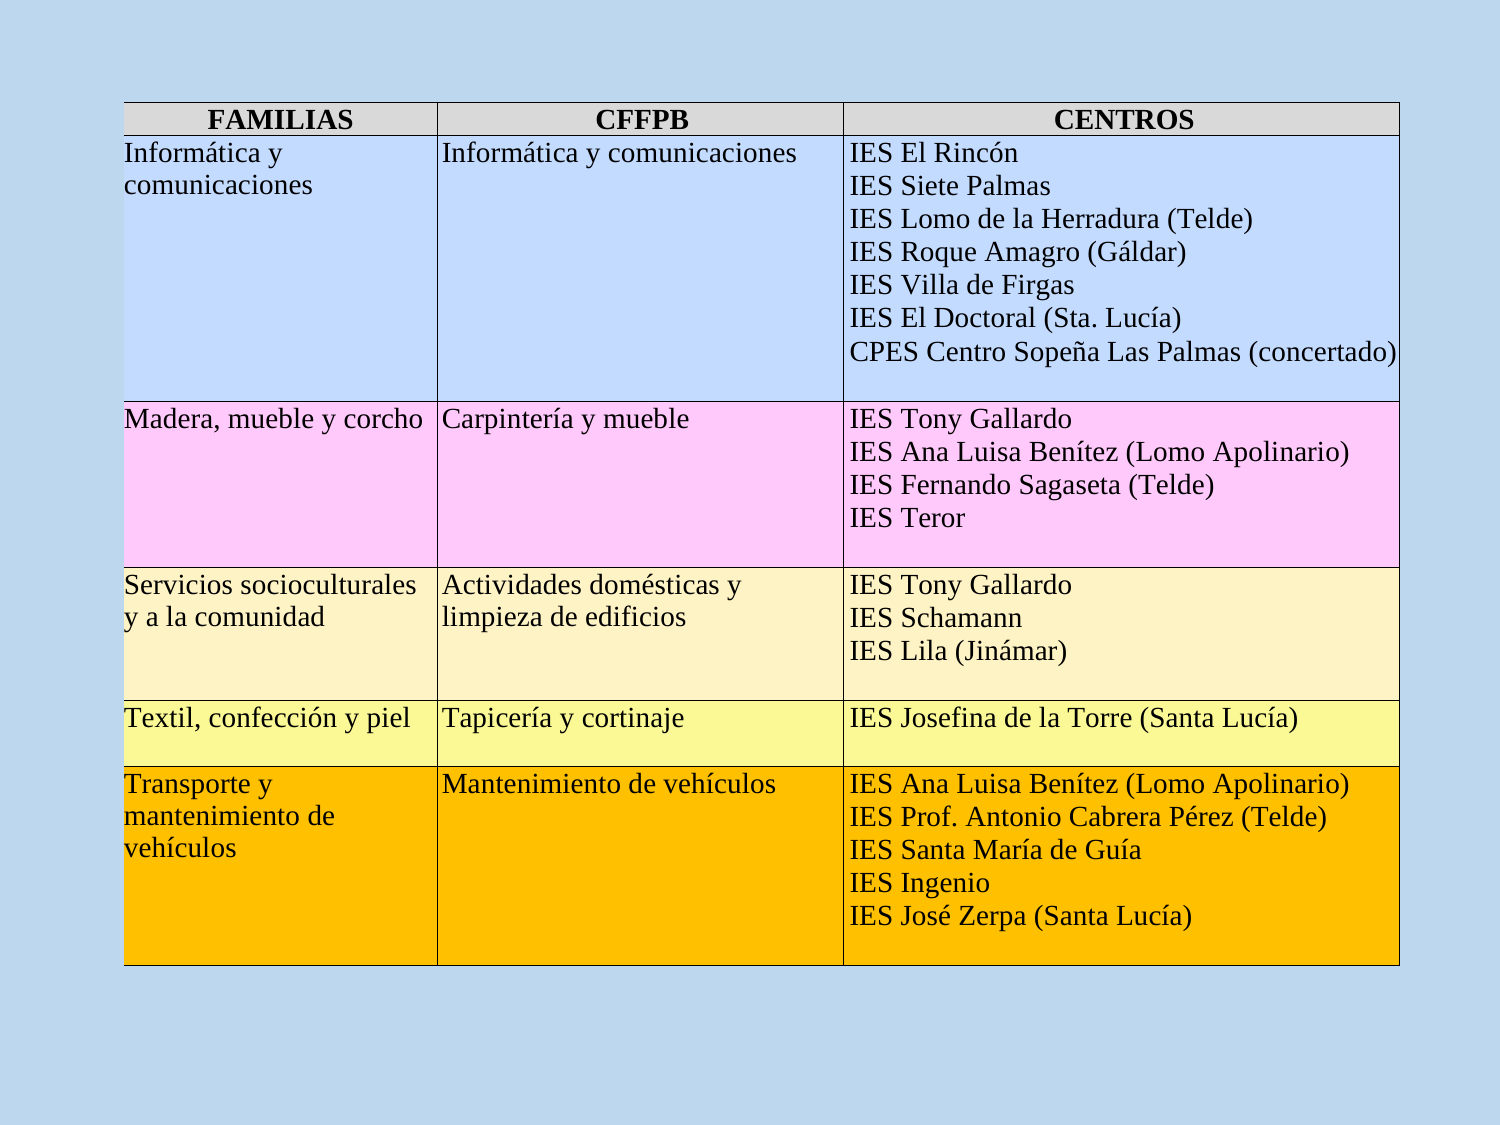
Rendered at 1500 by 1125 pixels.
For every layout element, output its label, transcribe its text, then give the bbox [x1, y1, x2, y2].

table_cell IES Tony Gallardo IES Ana Luisa Benítez (Lomo Apolinario) IES Fernando Sagaseta (Telde) IES Teror [844, 402, 1399, 567]
table_cell IES Ana Luisa Benítez (Lomo Apolinario) IES Prof. Antonio Cabrera Pérez (Telde) IES Santa María de Guía IES Ingenio IES José Zerpa (Santa Lucía) [844, 767, 1399, 965]
table_cell Actividades domésticas y limpieza de edificios [438, 568, 843, 700]
table_cell Tapicería y cortinaje [438, 701, 843, 766]
table_cell Informática y comunicaciones [124, 136, 437, 401]
table_cell Carpintería y mueble [438, 402, 843, 567]
table_header CENTROS [844, 103, 1399, 135]
table_cell Informática y comunicaciones [438, 136, 843, 401]
table_header FAMILIAS [124, 103, 437, 135]
table_cell IES Josefina de la Torre (Santa Lucía) [844, 701, 1399, 766]
table_cell Mantenimiento de vehículos [438, 767, 843, 965]
table_header CFFPB [438, 103, 843, 135]
table_cell IES Tony Gallardo IES Schamann IES Lila (Jinámar) [844, 568, 1399, 700]
table_cell Madera, mueble y corcho [124, 402, 437, 567]
table_cell Textil, confección y piel [124, 701, 437, 766]
table_cell Transporte y mantenimiento de vehículos [124, 767, 437, 965]
table_cell IES El Rincón IES Siete Palmas IES Lomo de la Herradura (Telde) IES Roque Amagro (Gáldar) IES Villa de Firgas IES El Doctoral (Sta. Lucía) CPES Centro Sopeña Las Palmas (concertado) [844, 136, 1399, 401]
table_cell Servicios socioculturales y a la comunidad [124, 568, 437, 700]
